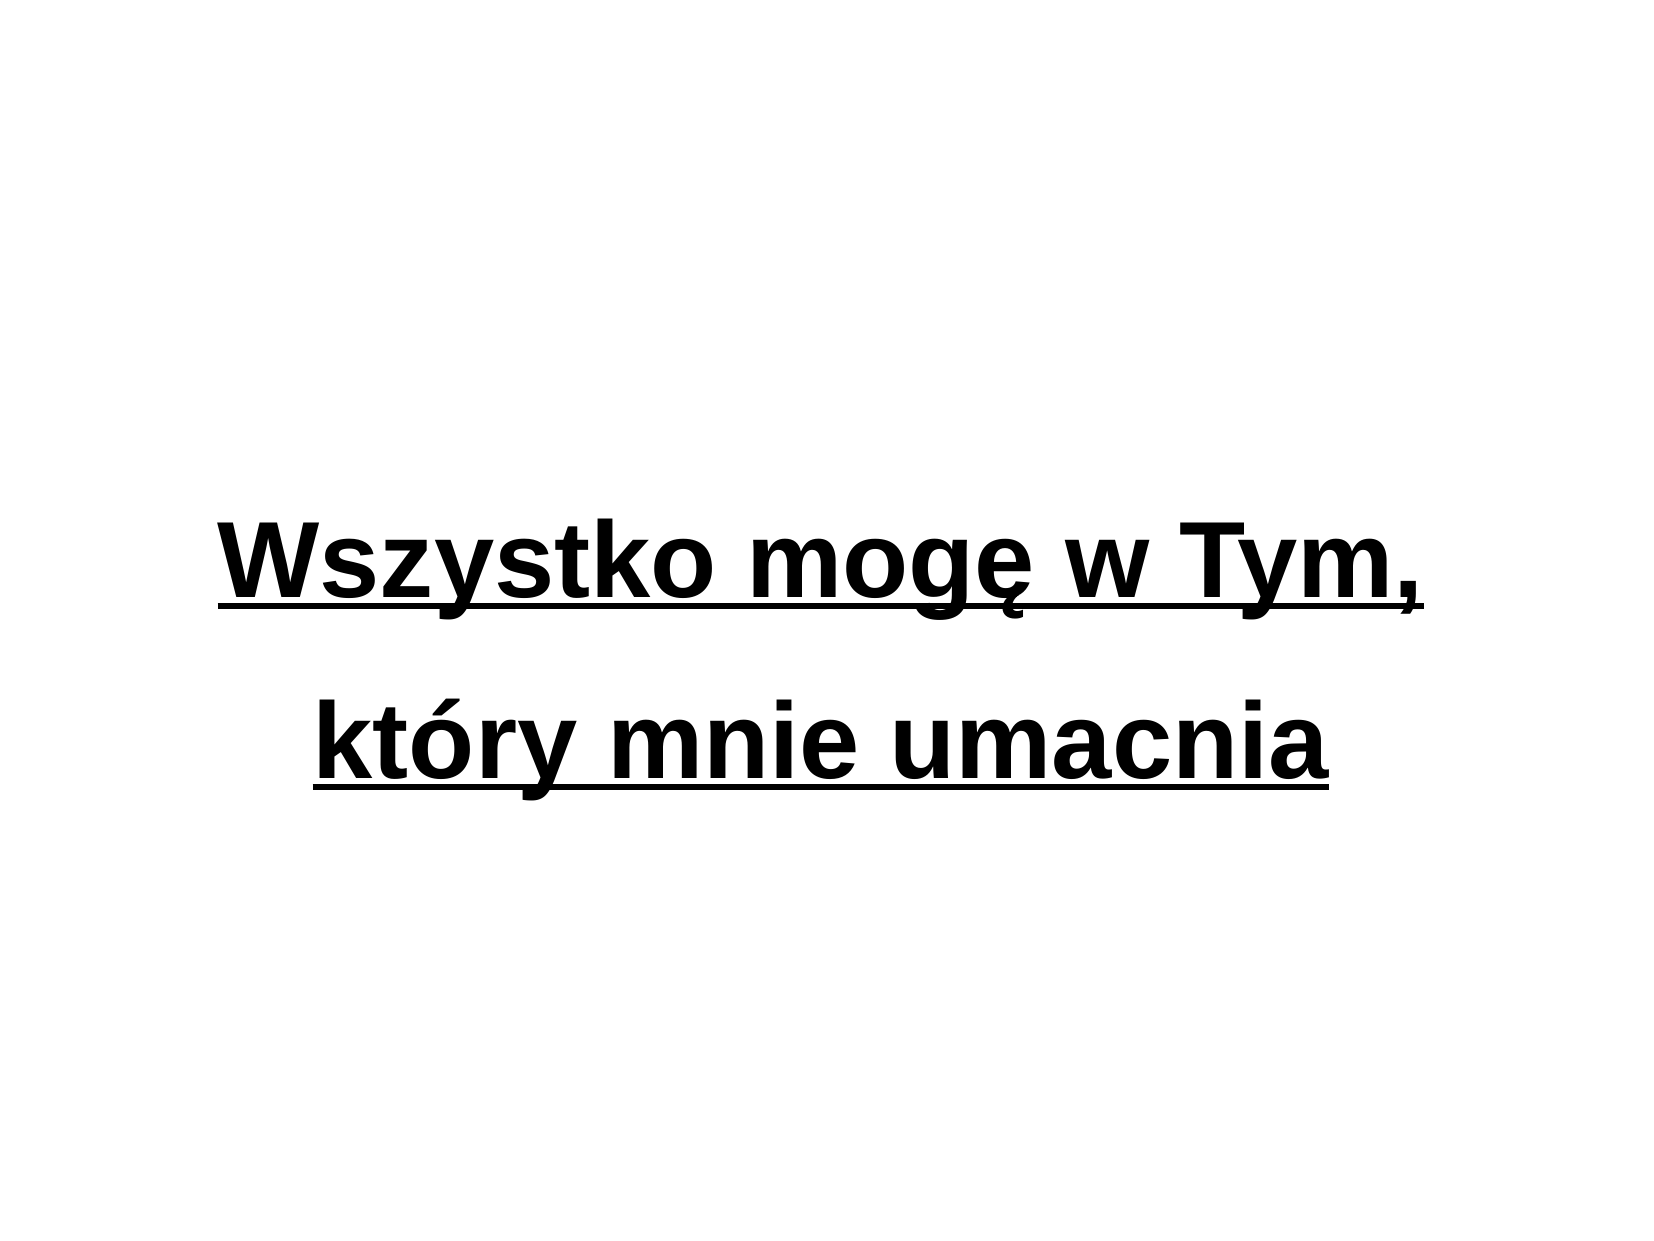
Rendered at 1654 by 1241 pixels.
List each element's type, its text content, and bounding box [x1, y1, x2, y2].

subtitle Wszystko mogę w Tym, który mnie umacnia [0, 0, 1642, 1241]
